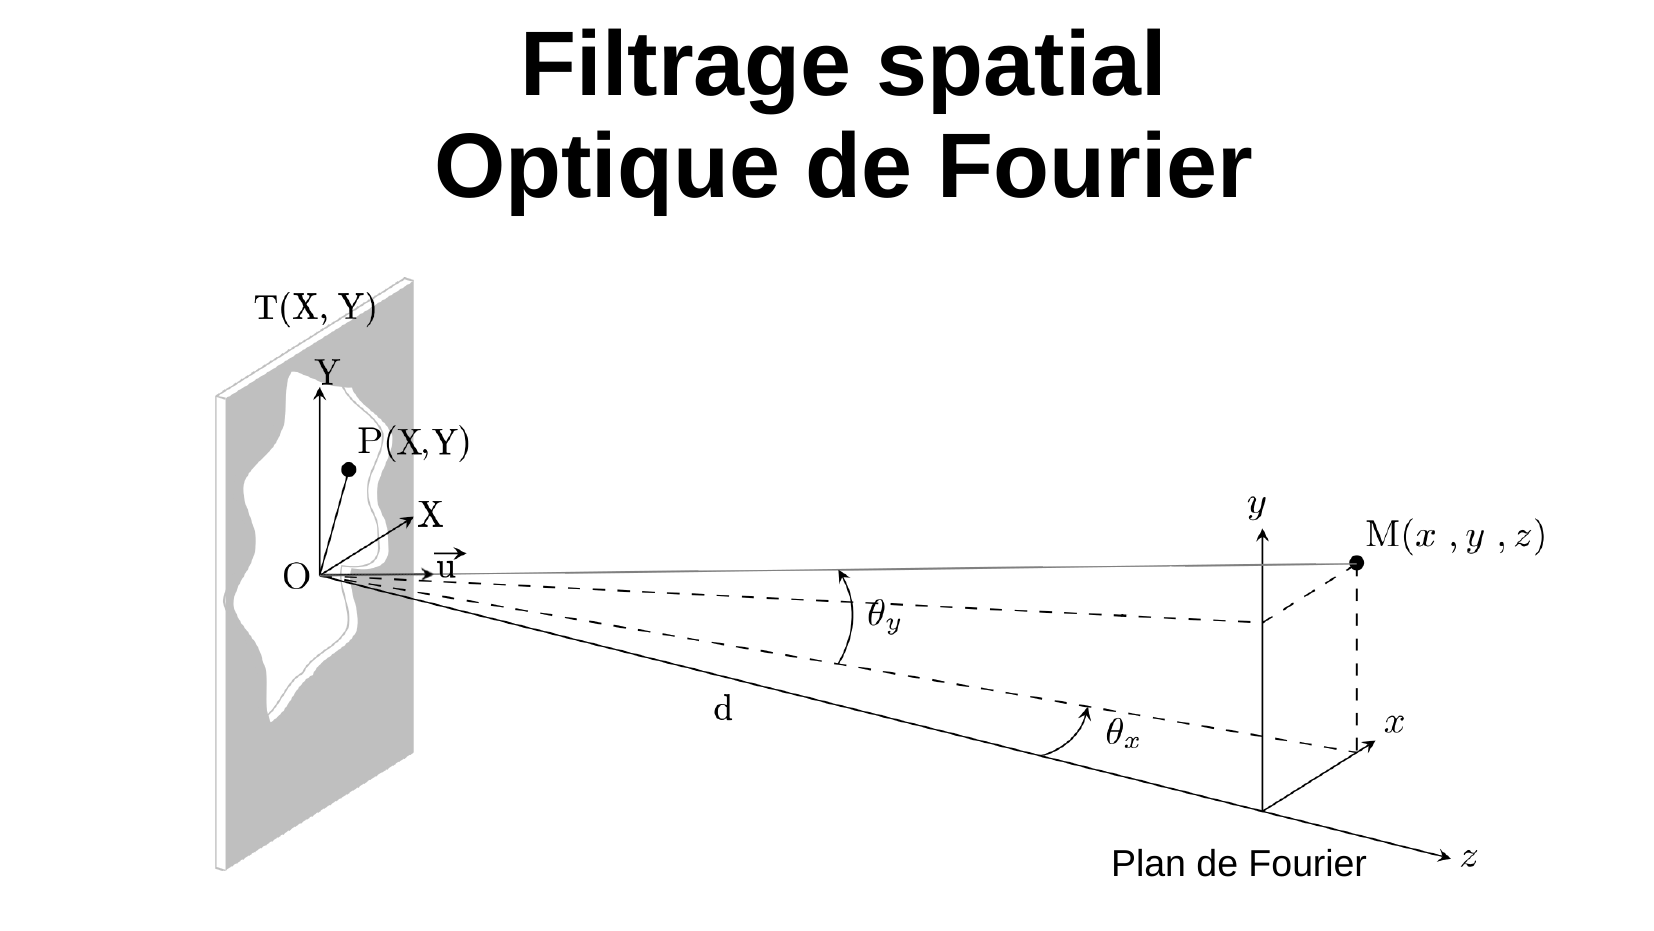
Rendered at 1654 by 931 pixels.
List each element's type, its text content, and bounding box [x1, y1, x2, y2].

title Filtrage spatial Optique de Fourier [11, 0, 1654, 269]
picture [194, 269, 1568, 892]
text_box Plan de Fourier [1096, 834, 1382, 892]
